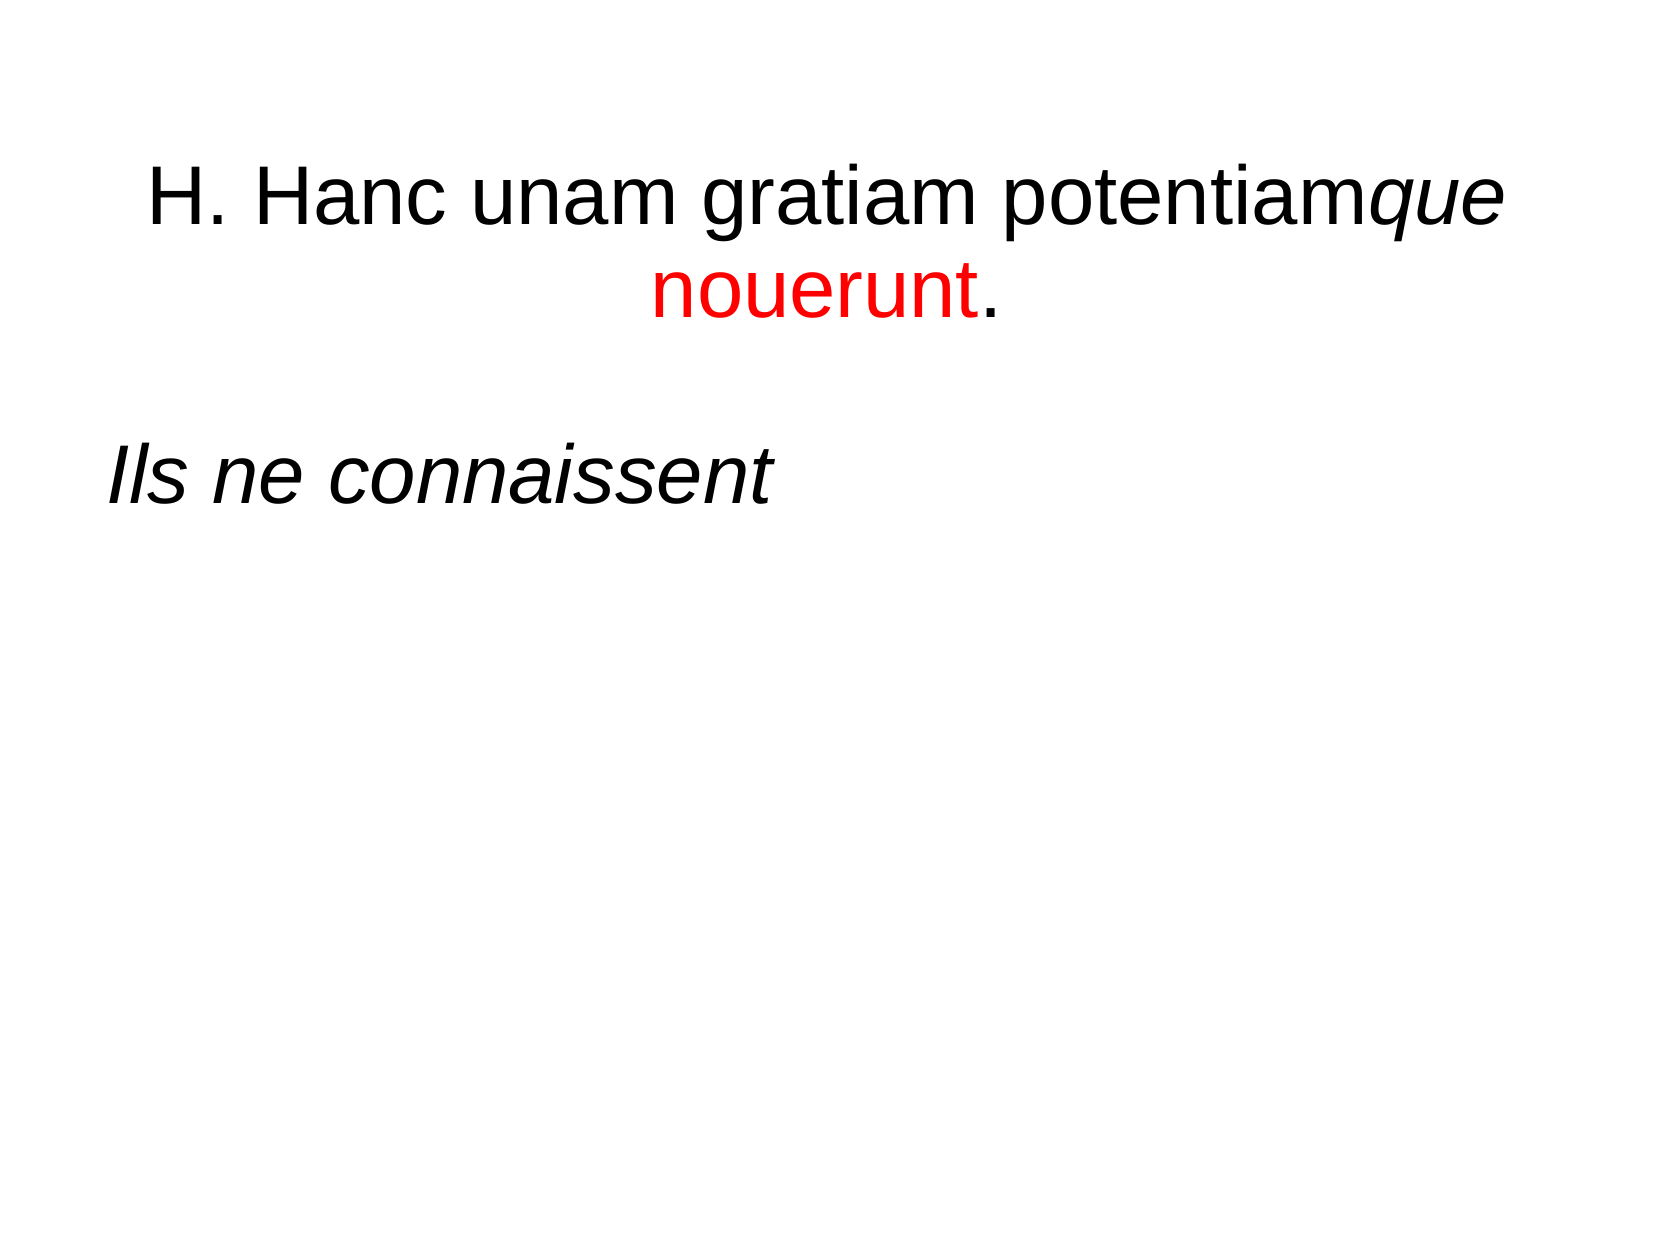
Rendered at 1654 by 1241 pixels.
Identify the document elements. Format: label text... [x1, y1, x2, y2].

subtitle H. Hanc unam gratiam potentiamque nouerunt. Ils ne connaissent [82, 55, 1571, 1136]
